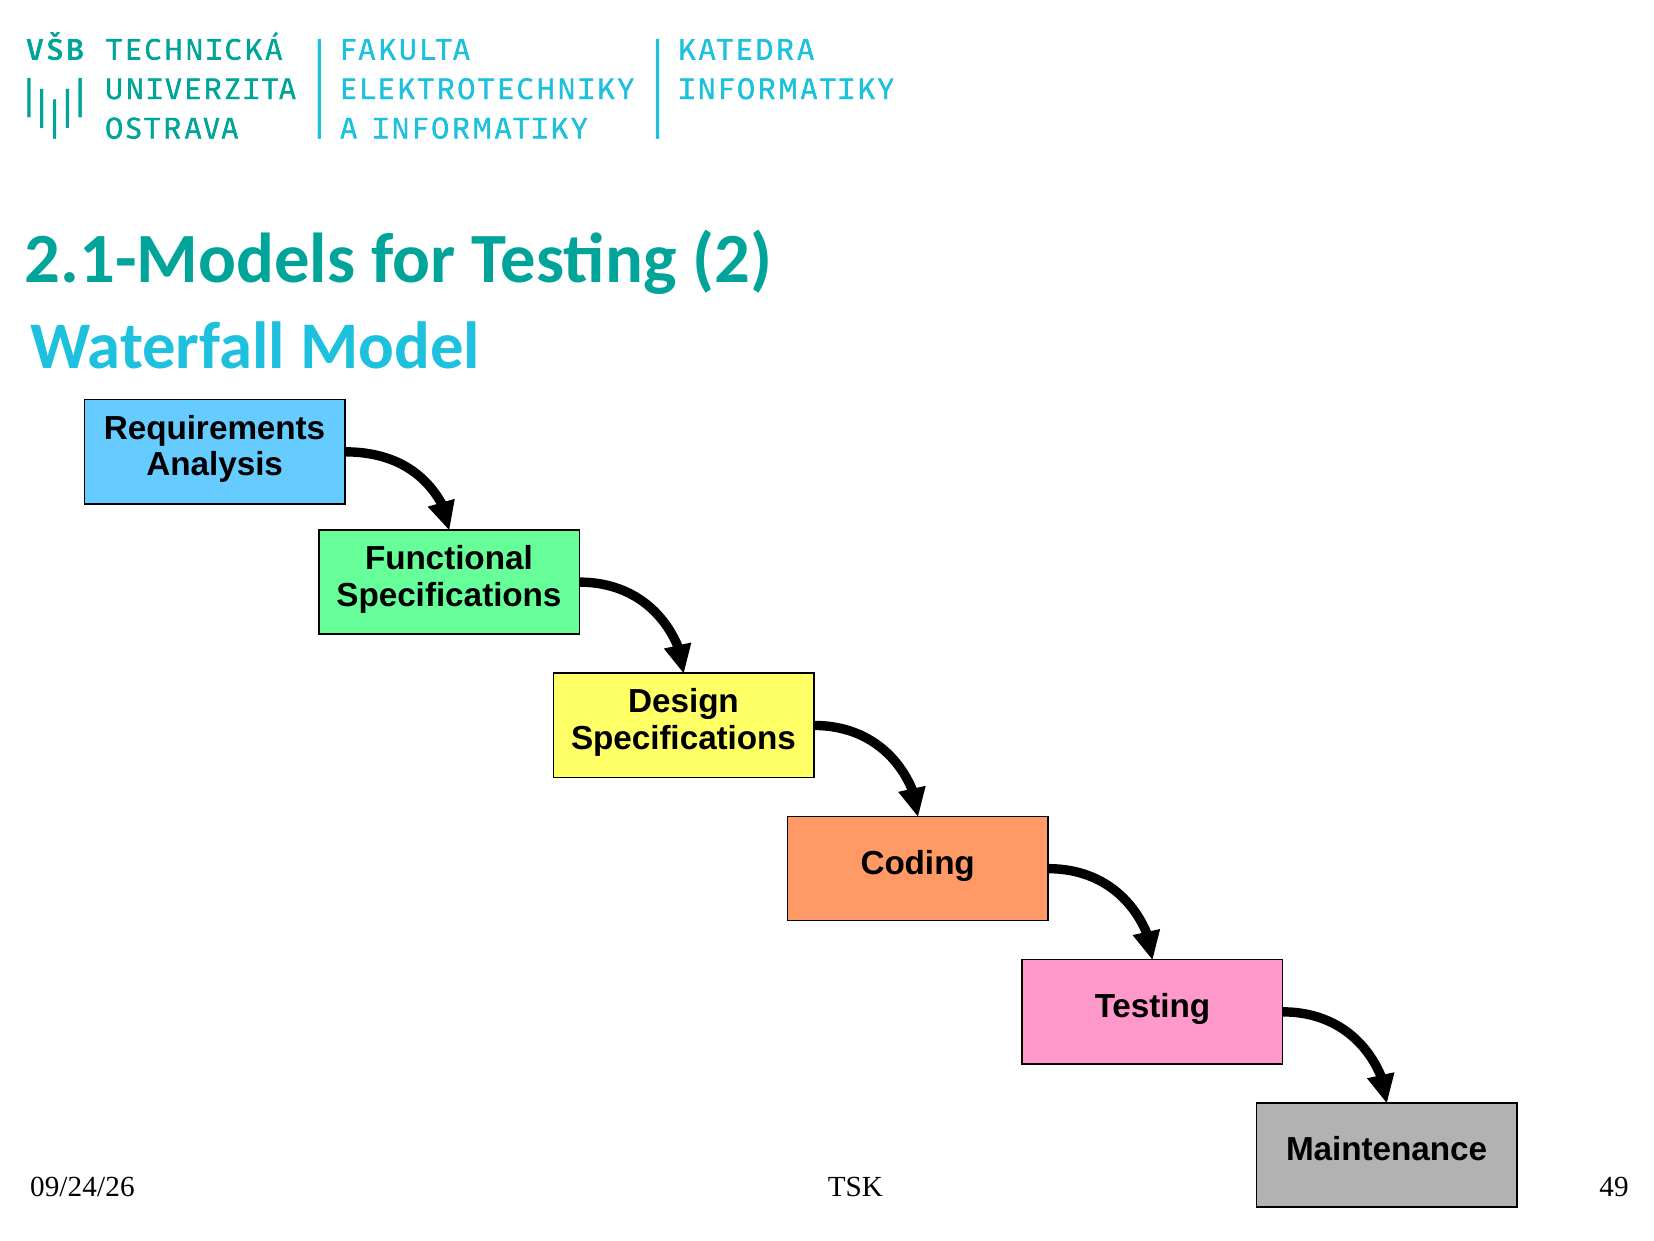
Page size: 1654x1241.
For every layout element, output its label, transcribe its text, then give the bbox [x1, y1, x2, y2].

text_box Maintenance [1256, 1146, 1517, 1207]
picture [26, 31, 894, 139]
title 2.1-Models for Testing (2) [24, 169, 1629, 300]
list Waterfall Model [30, 318, 1629, 1146]
